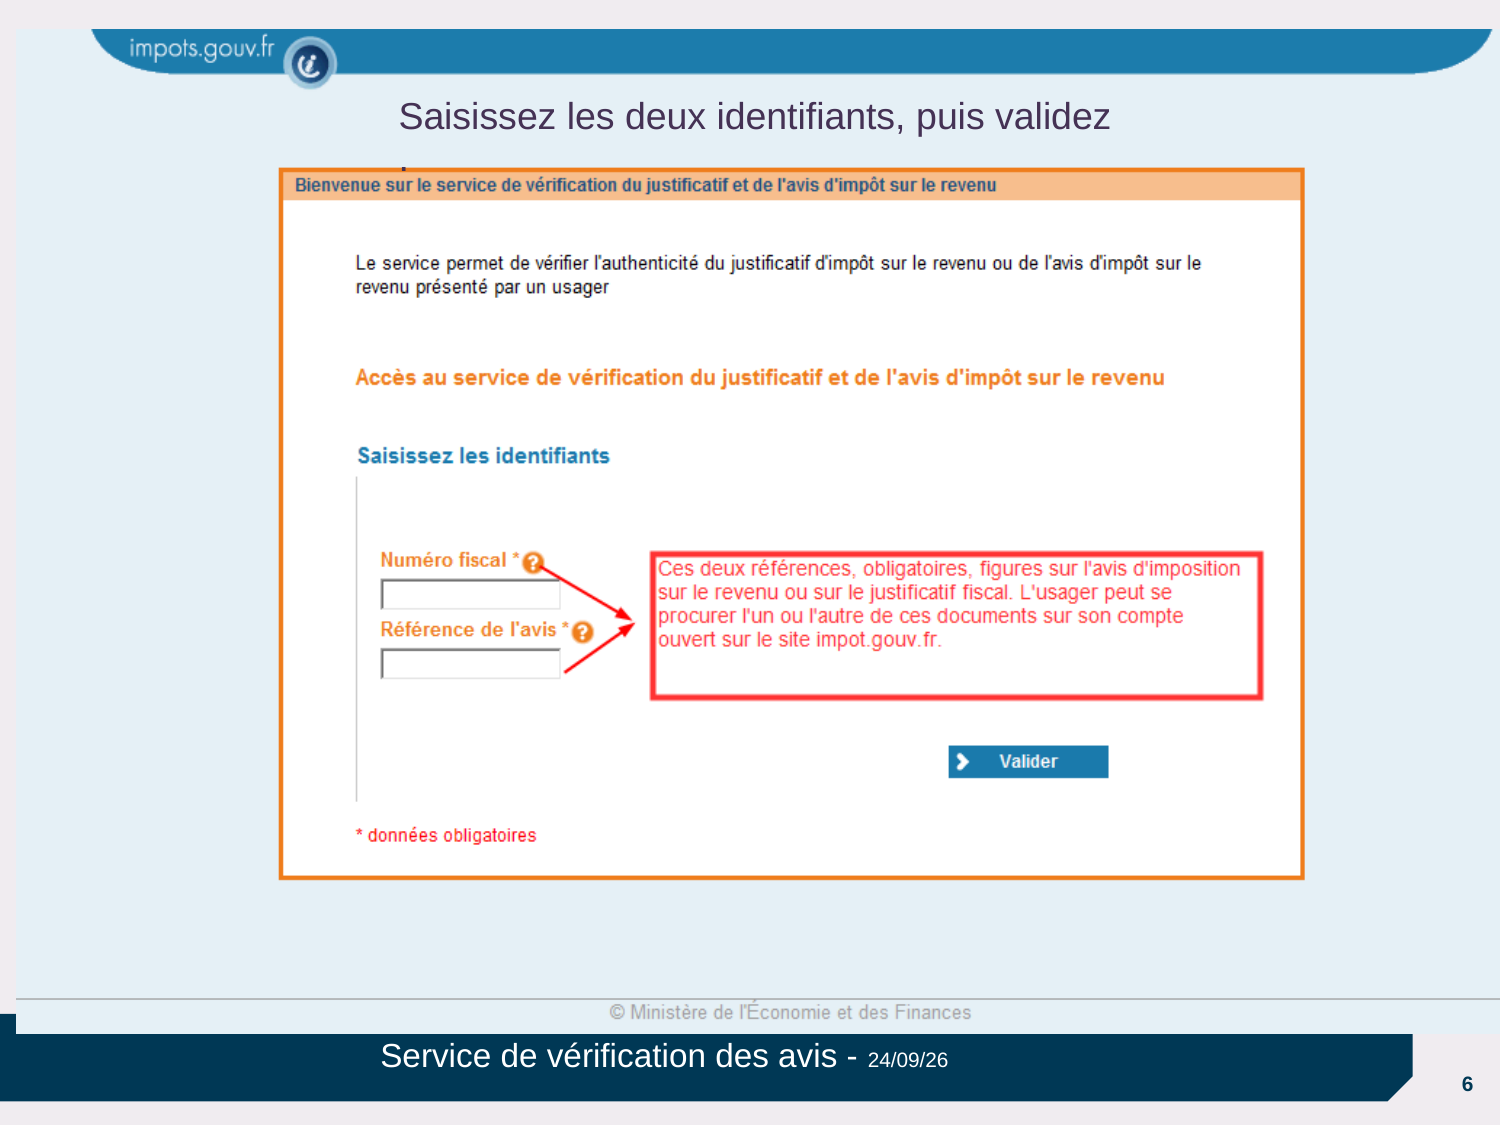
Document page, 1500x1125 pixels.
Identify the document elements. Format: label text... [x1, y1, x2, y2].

picture [16, 29, 1500, 1034]
text_box Saisissez les deux identifiants, puis validez . [383, 88, 1270, 272]
